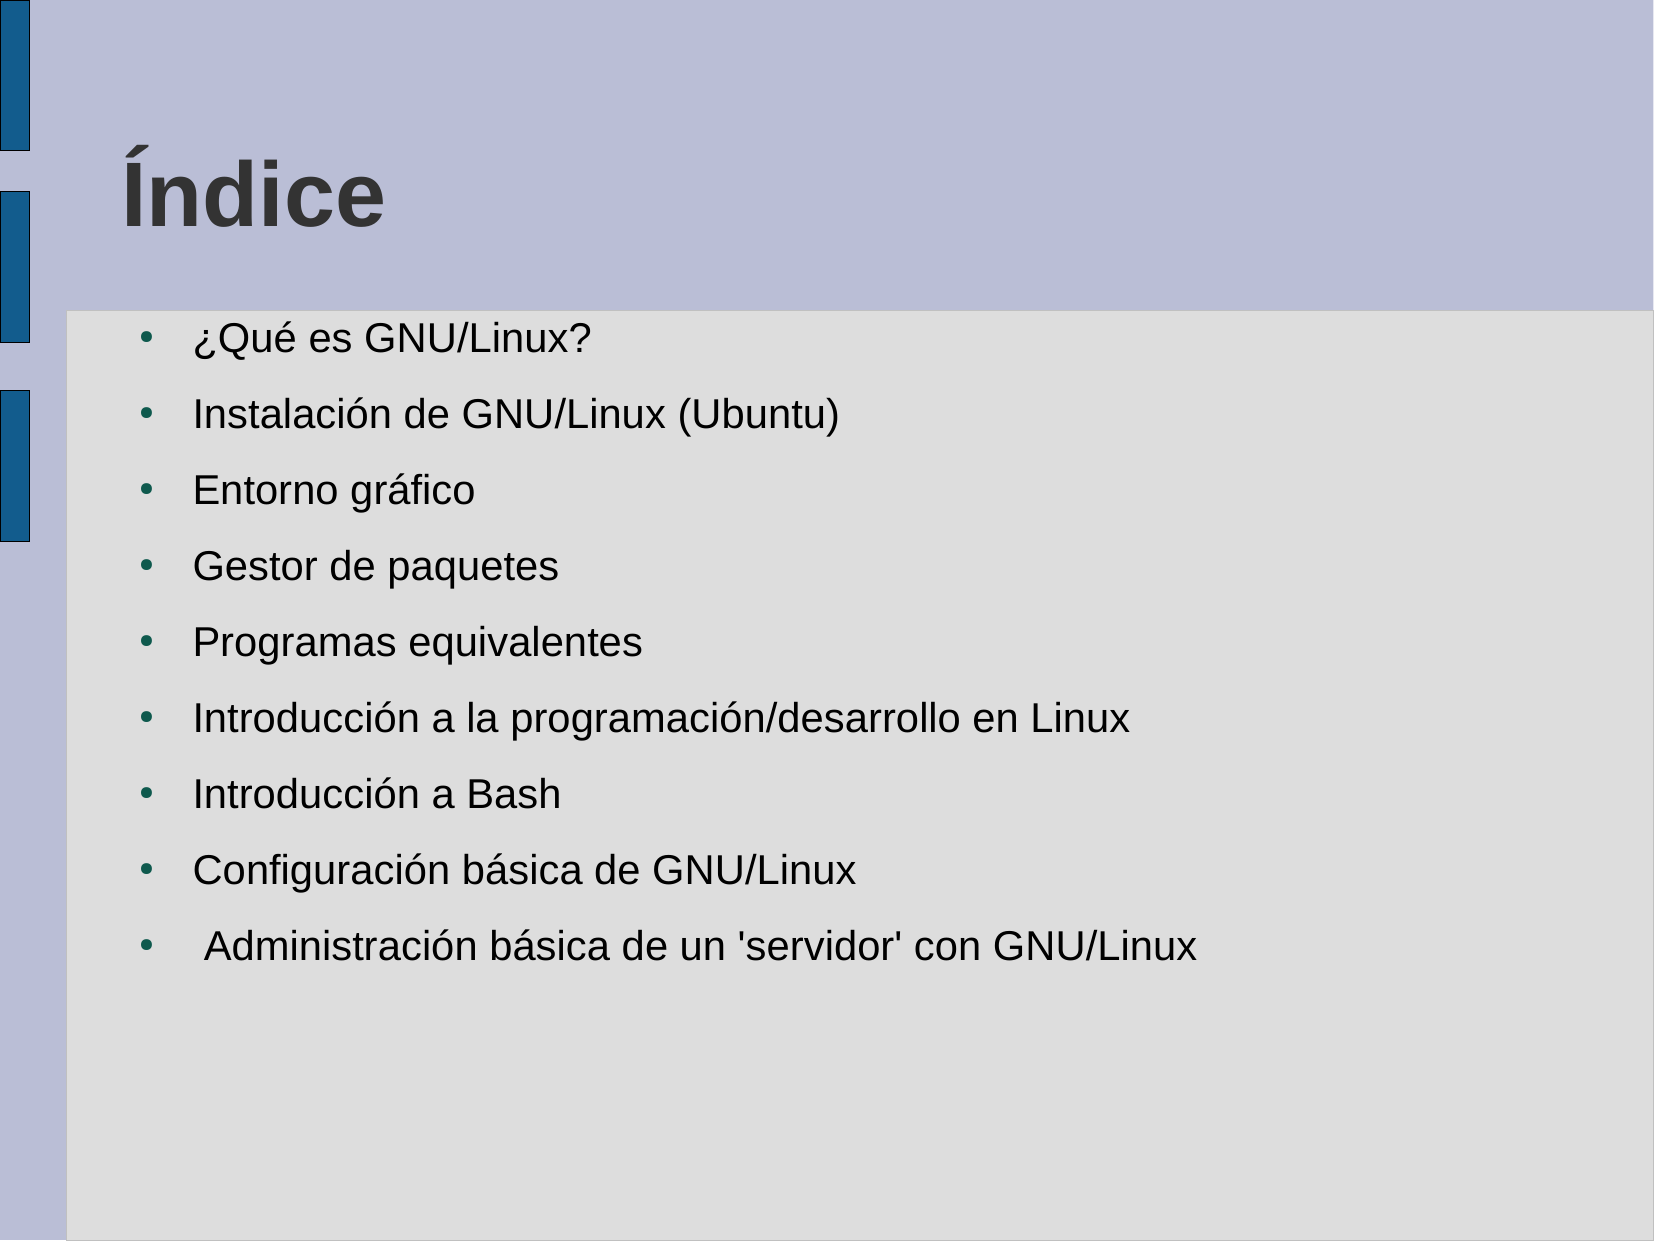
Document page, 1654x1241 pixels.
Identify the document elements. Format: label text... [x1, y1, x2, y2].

list ¿Qué es GNU/Linux? Instalación de GNU/Linux (Ubuntu) Entorno gráfico Gestor de paquetes Programas equivalentes Introducción a la programación/desarrollo en Linux Introducción a Bash Configuración básica de GNU/Linux Administración básica de un 'servidor' con GNU/Linux [121, 314, 1534, 1097]
title Índice [121, 91, 1534, 299]
